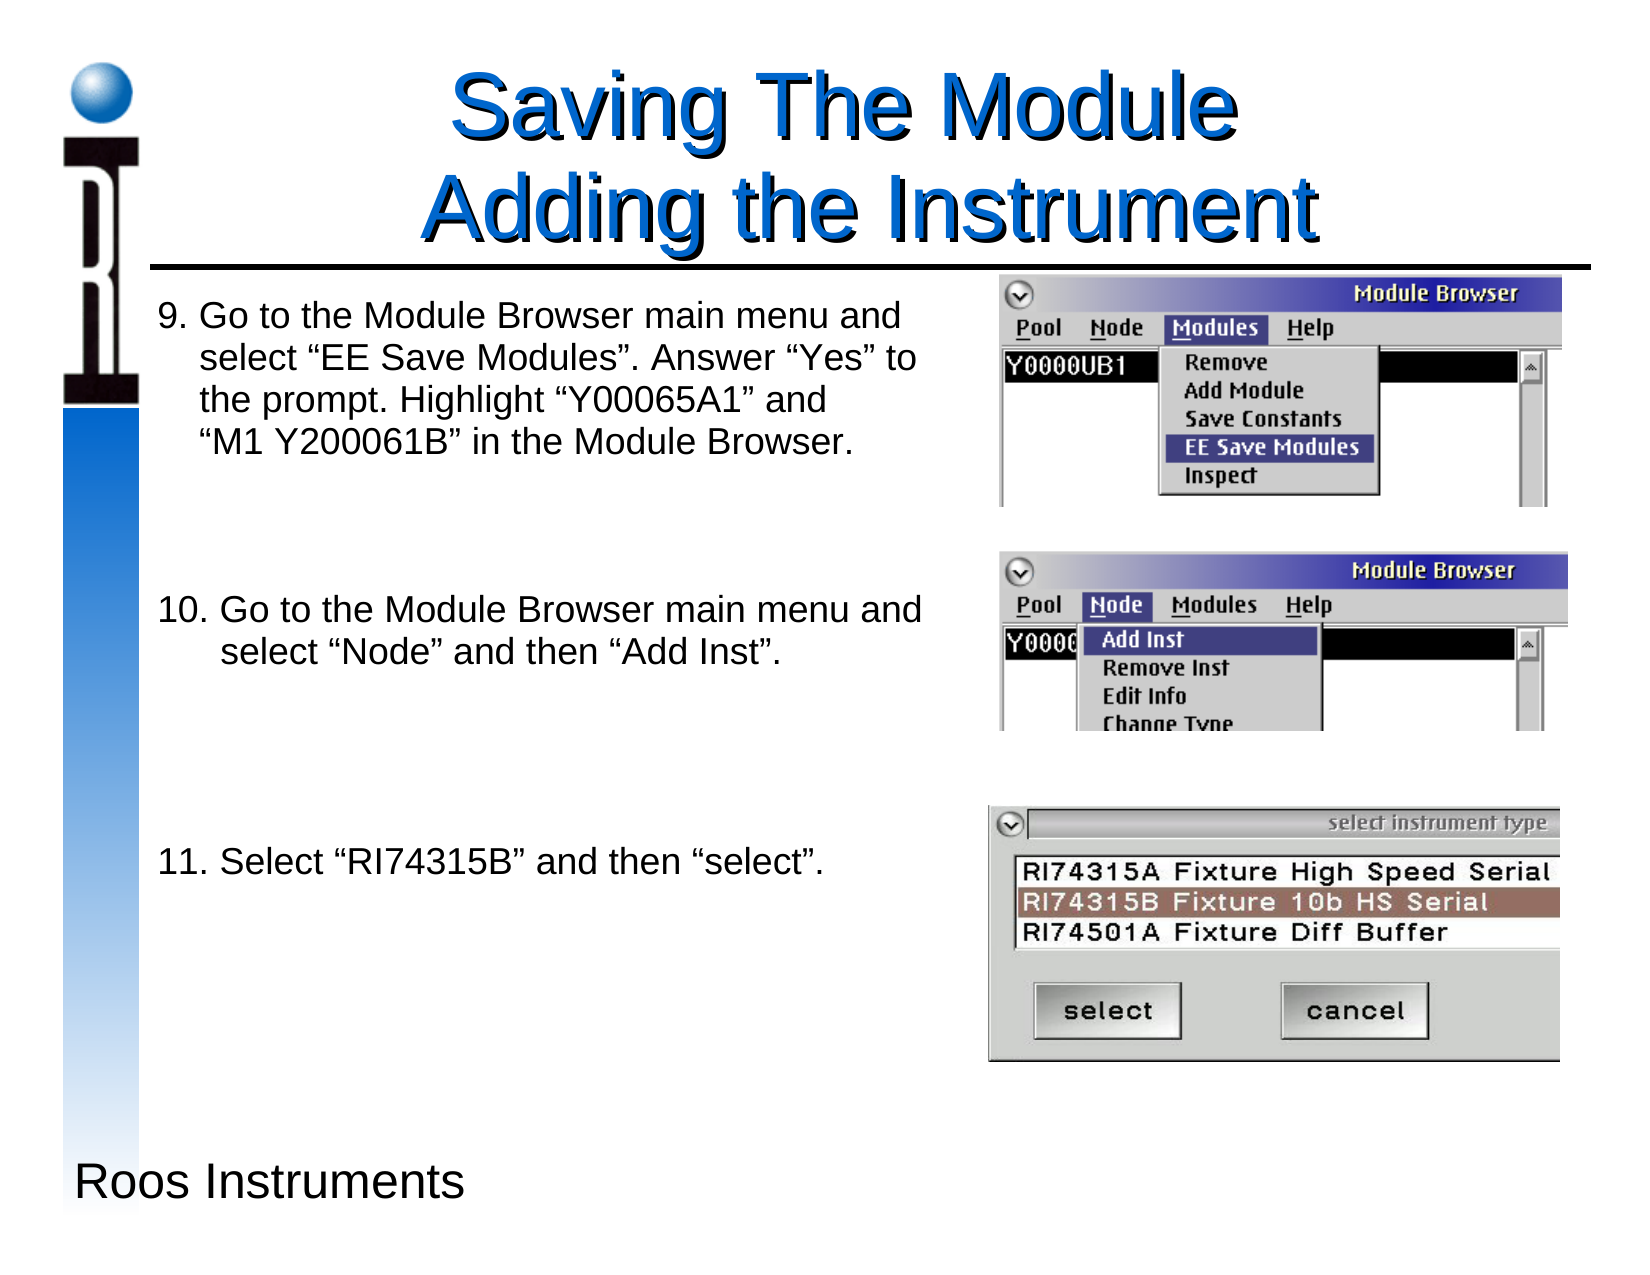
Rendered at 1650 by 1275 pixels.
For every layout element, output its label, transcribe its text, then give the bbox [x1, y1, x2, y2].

picture [998, 550, 1568, 731]
picture [59, 59, 144, 411]
picture [999, 273, 1562, 507]
title Saving The Module Adding the Instrument [147, 53, 1591, 259]
text_box 9. Go to the Module Browser main menu and select “EE Save Modules”. Answer “Yes” to the prompt. Highlight “Y00065A1” and “M1 Y200061B” in the Module Browser. 10. Go to the Module Browser main menu and select “Node” and then “Add Inst”. 11. Select “RI74315B” and then “select”. [142, 287, 943, 1231]
picture [988, 805, 1560, 1062]
